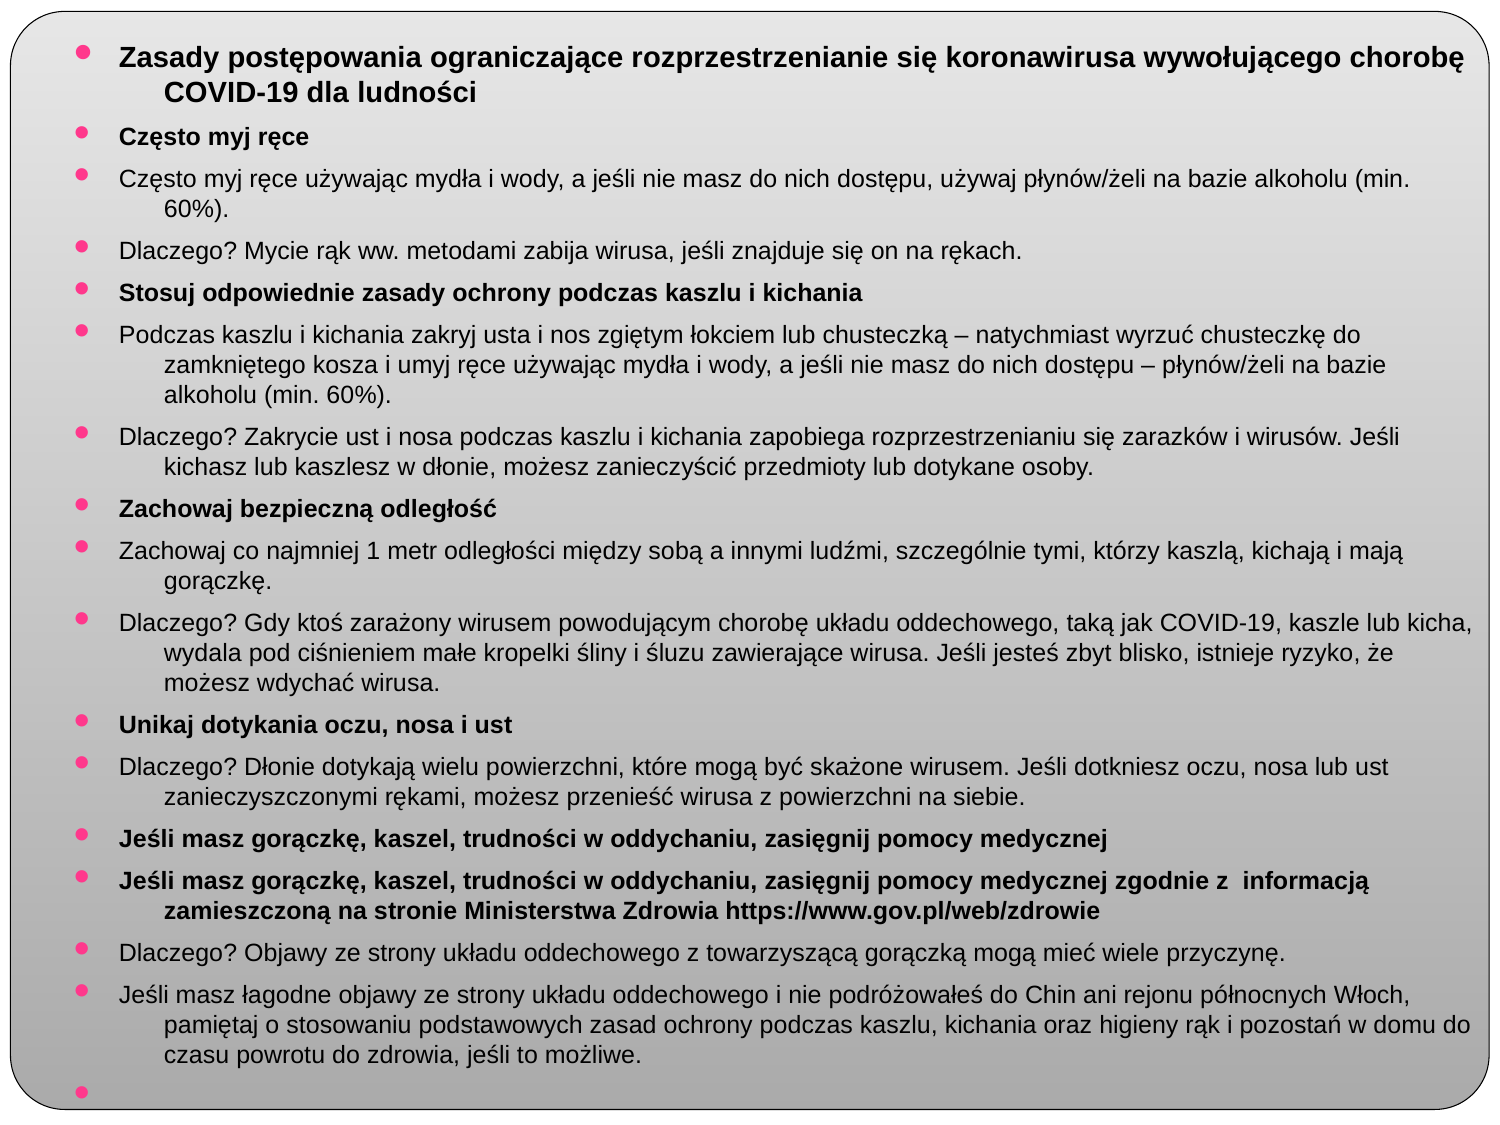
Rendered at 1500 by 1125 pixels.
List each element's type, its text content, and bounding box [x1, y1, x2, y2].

list Zasady postępowania ograniczające rozprzestrzenianie się koronawirusa wywołującego chorobę COVID-19 dla ludności Często myj ręce Często myj ręce używając mydła i wody, a jeśli nie masz do nich dostępu, używaj płynów/żeli na bazie alkoholu (min. 60%). Dlaczego? Mycie rąk ww. metodami zabija wirusa, jeśli znajduje się on na rękach. Stosuj odpowiednie zasady ochrony podczas kaszlu i kichania Podczas kaszlu i kichania zakryj usta i nos zgiętym łokciem lub chusteczką – natychmiast wyrzuć chusteczkę do zamkniętego kosza i umyj ręce używając mydła i wody, a jeśli nie masz do nich dostępu – płynów/żeli na bazie alkoholu (min. 60%). Dlaczego? Zakrycie ust i nosa podczas kaszlu i kichania zapobiega rozprzestrzenianiu się zarazków i wirusów. Jeśli kichasz lub kaszlesz w dłonie, możesz zanieczyścić przedmioty lub dotykane osoby. Zachowaj bezpieczną odległość Zachowaj co najmniej 1 metr odległości między sobą a innymi ludźmi, szczególnie tymi, którzy kaszlą, kichają i mają gorączkę. Dlaczego? Gdy ktoś zarażony wirusem powodującym chorobę układu oddechowego, taką jak COVID-19, kaszle lub kicha, wydala pod ciśnieniem małe kropelki śliny i śluzu zawierające wirusa. Jeśli jesteś zbyt blisko, istnieje ryzyko, że możesz wdychać wirusa. Unikaj dotykania oczu, nosa i ust Dlaczego? Dłonie dotykają wielu powierzchni, które mogą być skażone wirusem. Jeśli dotkniesz oczu, nosa lub ust zanieczyszczonymi rękami, możesz przenieść wirusa z powierzchni na siebie. Jeśli masz gorączkę, kaszel, trudności w oddychaniu, zasięgnij pomocy medycznej Jeśli masz gorączkę, kaszel, trudności w oddychaniu, zasięgnij pomocy medycznej zgodnie z informacją zamieszczoną na stronie Ministerstwa Zdrowia https://www.gov.pl/web/zdrowie Dlaczego? Objawy ze strony układu oddechowego z towarzyszącą gorączką mogą mieć wiele przyczynę. Jeśli masz łagodne objawy ze strony układu oddechowego i nie podróżowałeś do Chin ani rejonu północnych Włoch, pamiętaj o stosowaniu podstawowych zasad ochrony podczas kaszlu, kichania oraz higieny rąk i pozostań w domu do czasu powrotu do zdrowia, jeśli to możliwe. [58, 31, 1500, 1094]
